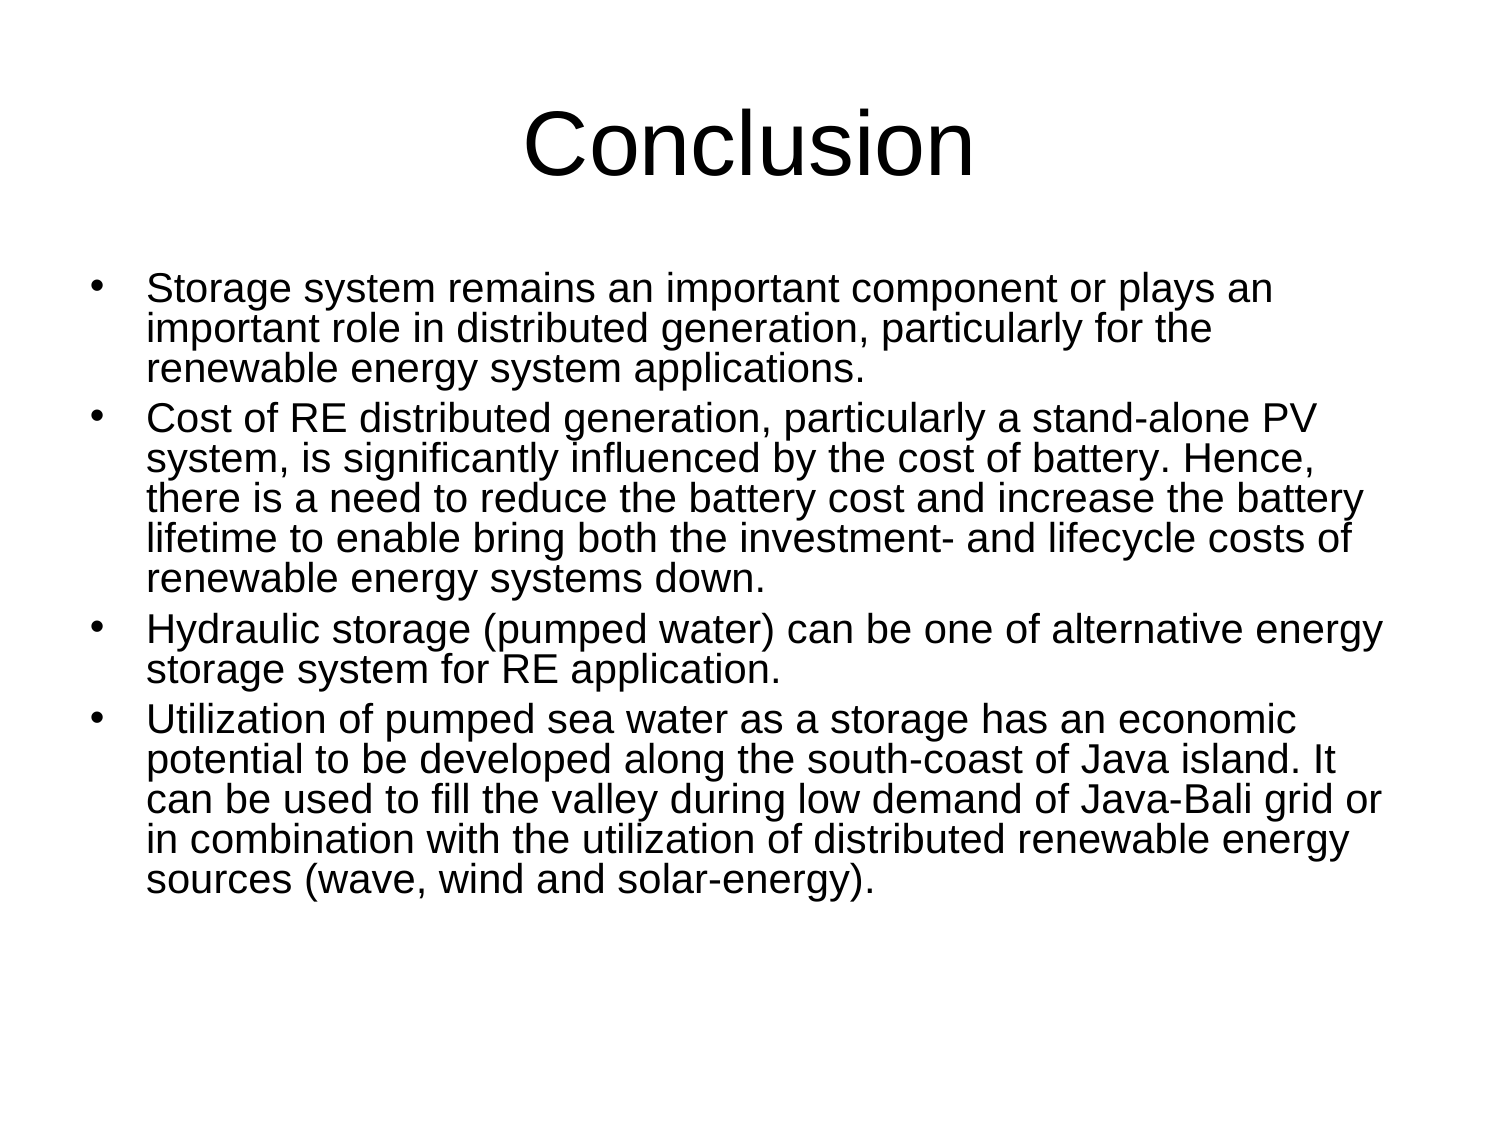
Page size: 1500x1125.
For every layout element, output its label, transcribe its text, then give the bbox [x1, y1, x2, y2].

title Conclusion [75, 45, 1426, 233]
list Storage system remains an important component or plays an important role in distributed generation, particularly for the renewable energy system applications. Cost of RE distributed generation, particularly a stand-alone PV system, is significantly influenced by the cost of battery. Hence, there is a need to reduce the battery cost and increase the battery lifetime to enable bring both the investment- and lifecycle costs of renewable energy systems down. Hydraulic storage (pumped water) can be one of alternative energy storage system for RE application. Utilization of pumped sea water as a storage has an economic potential to be developed along the south-coast of Java island. It can be used to fill the valley during low demand of Java-Bali grid or in combination with the utilization of distributed renewable energy sources (wave, wind and solar-energy). [75, 262, 1426, 1005]
